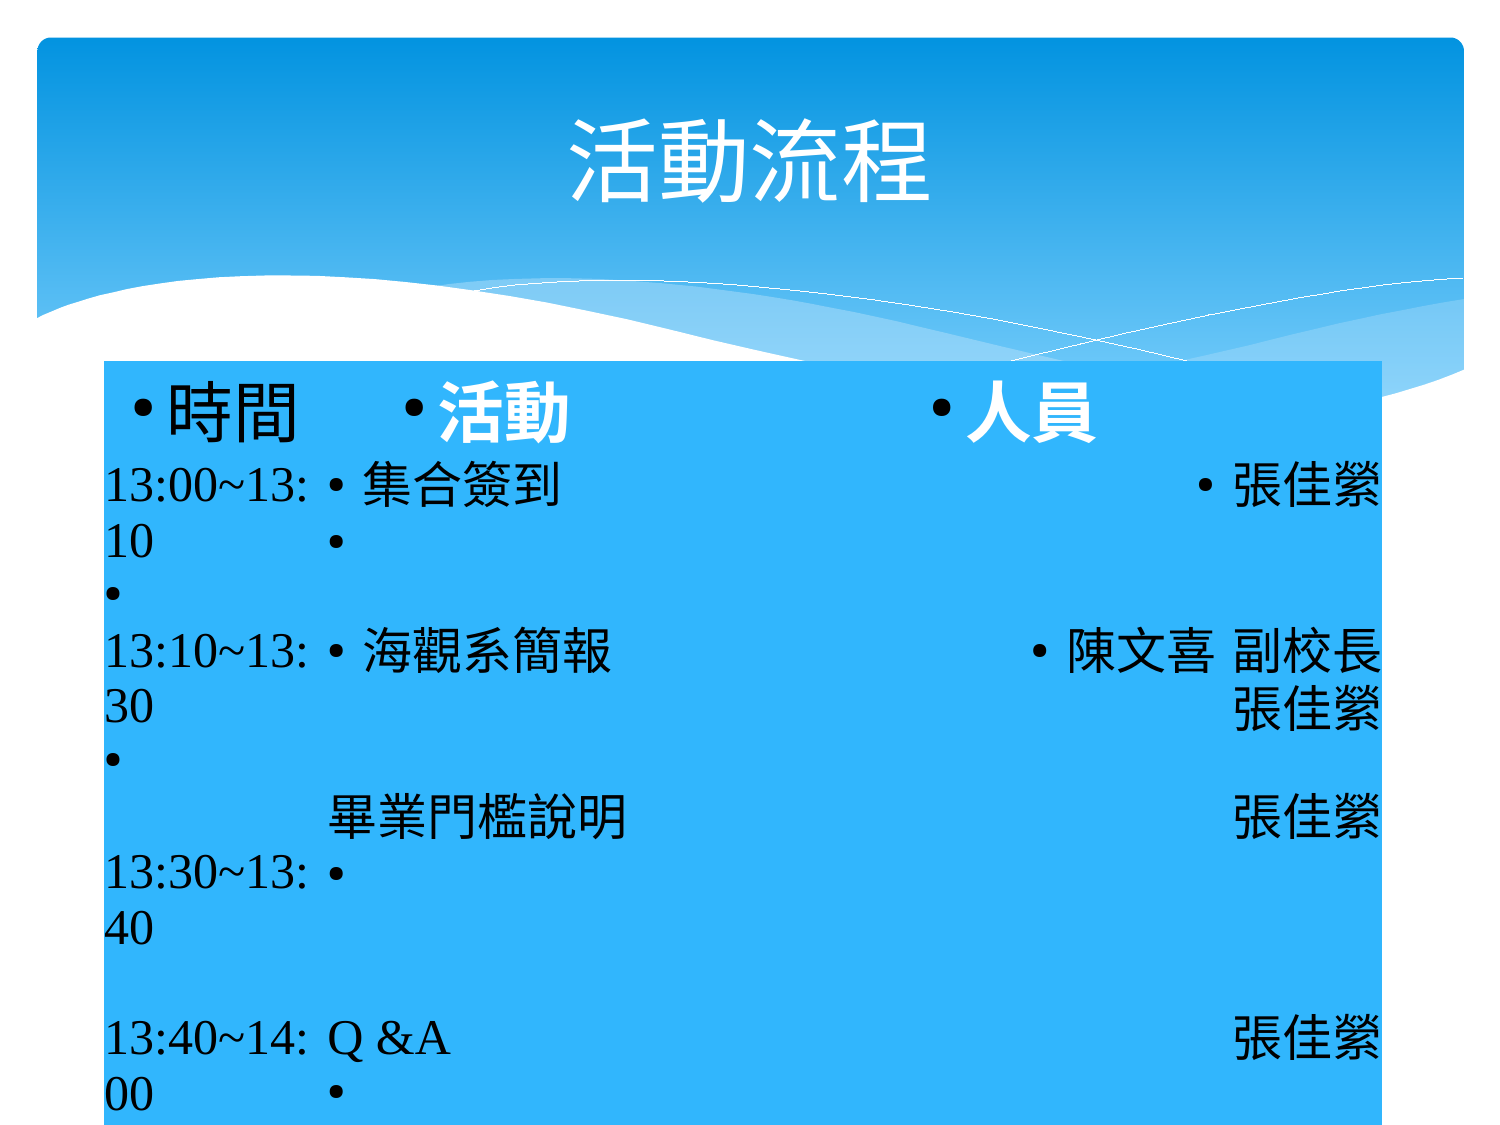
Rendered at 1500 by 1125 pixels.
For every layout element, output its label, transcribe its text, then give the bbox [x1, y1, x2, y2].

table_cell 海觀系簡報 [327, 623, 646, 789]
table_cell 集合簽到 [327, 457, 646, 623]
title 活動流程 [75, 55, 1426, 262]
table_cell 張佳縈 [646, 789, 1382, 1010]
table_header 人員 [646, 361, 1382, 457]
table_cell 13:30~13:40 [104, 789, 327, 1010]
table_header 時間 [104, 361, 327, 457]
table_cell 張佳縈 [646, 457, 1382, 623]
table_cell Q &A [327, 1010, 646, 1125]
table_cell 畢業門檻說明 [327, 789, 646, 1010]
table_cell 13:10~13:30 [104, 623, 327, 789]
table_cell 陳文喜 副校長 張佳縈 [646, 623, 1382, 789]
table_header 活動 [327, 361, 646, 457]
table_cell 13:40~14:00 [104, 1010, 327, 1125]
table_cell 張佳縈 [646, 1010, 1382, 1125]
table_cell 13:00~13:10 [104, 457, 327, 623]
